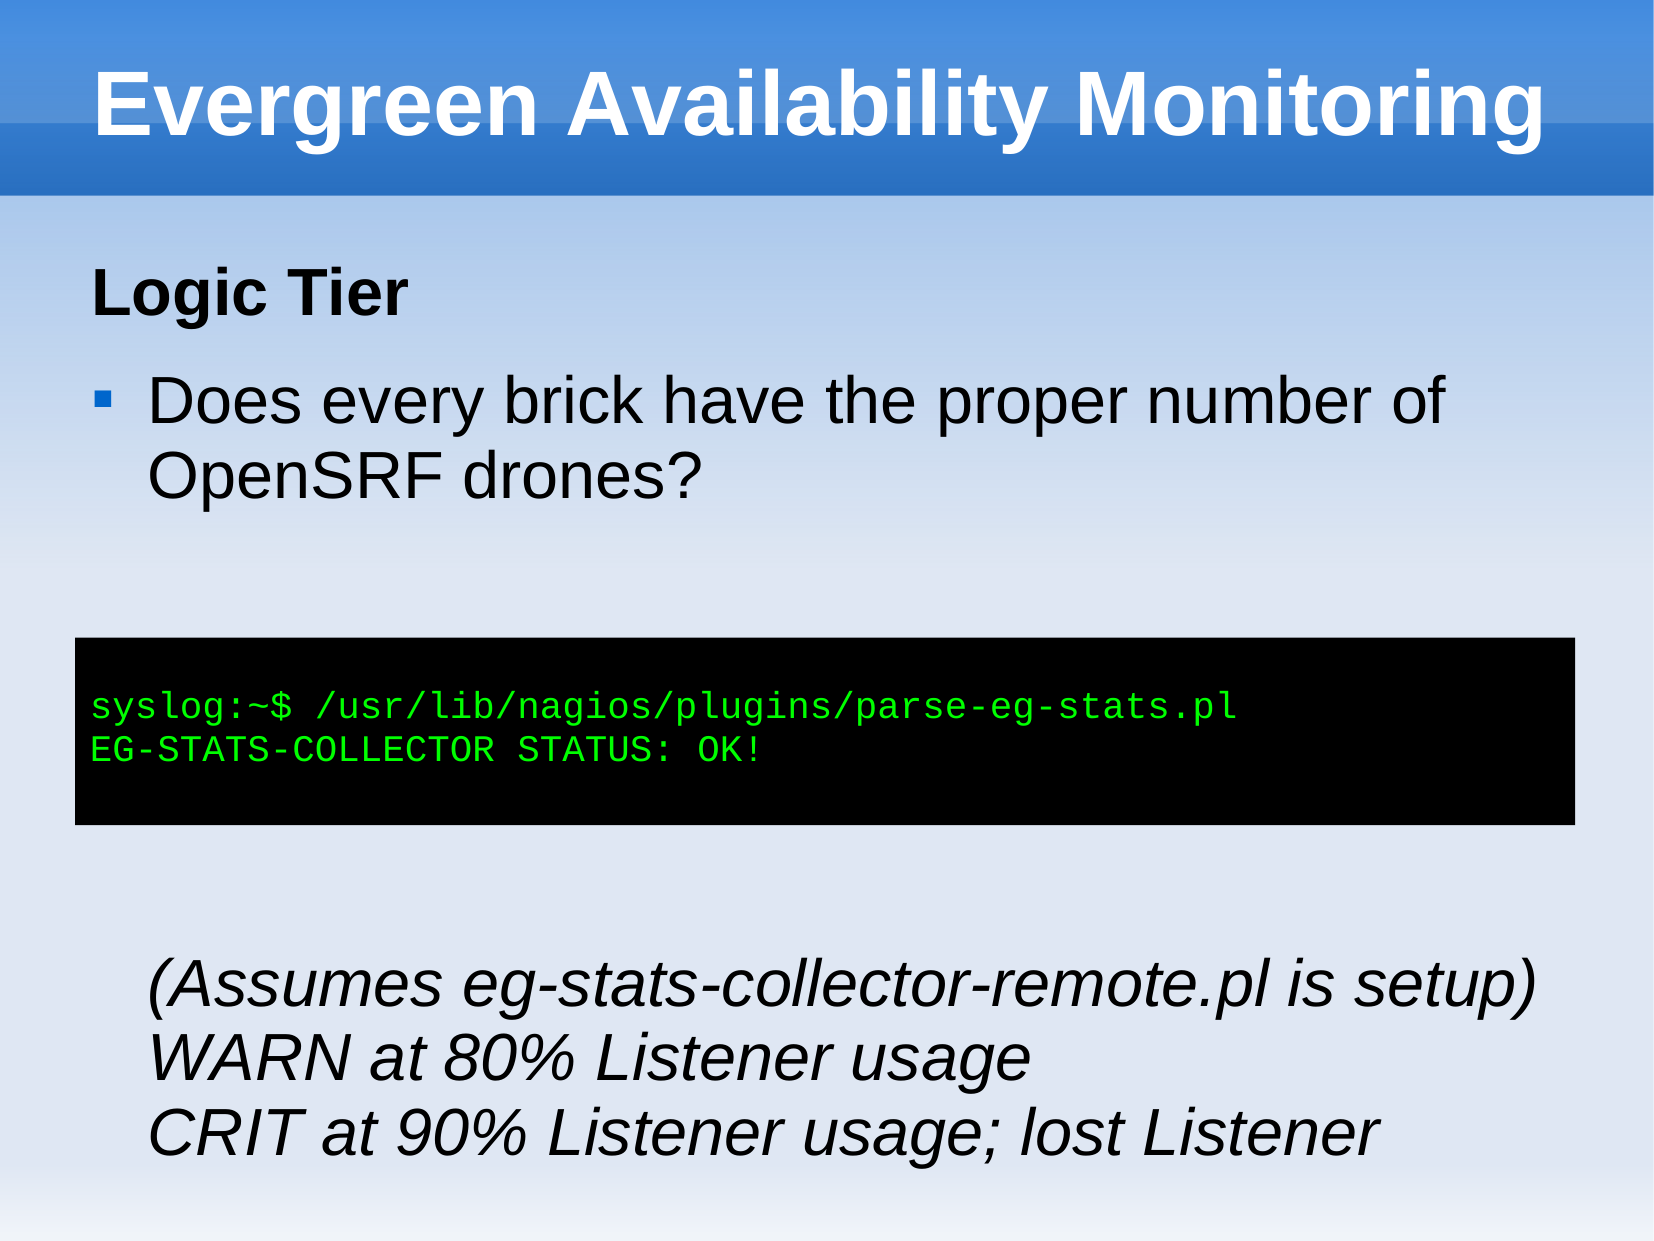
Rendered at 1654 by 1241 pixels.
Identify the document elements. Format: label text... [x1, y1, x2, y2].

list Does every brick have the proper number of OpenSRF drones? (Assumes eg-stats-collector-remote.pl is setup) WARN at 80% Listener usage CRIT at 90% Listener usage; lost Listener [76, 826, 1566, 1170]
list Does every brick have the proper number of OpenSRF drones? (Assumes eg-stats-collector-remote.pl is setup) WARN at 80% Listener usage CRIT at 90% Listener usage; lost Listener [76, 363, 1566, 637]
text_box syslog:~$ /usr/lib/nagios/plugins/parse-eg-stats.pl EG-STATS-COLLECTOR STATUS: OK! [75, 637, 1576, 826]
text_box Logic Tier [76, 247, 426, 338]
title Evergreen Availability Monitoring [76, 0, 1565, 208]
picture [0, 0, 1654, 1241]
